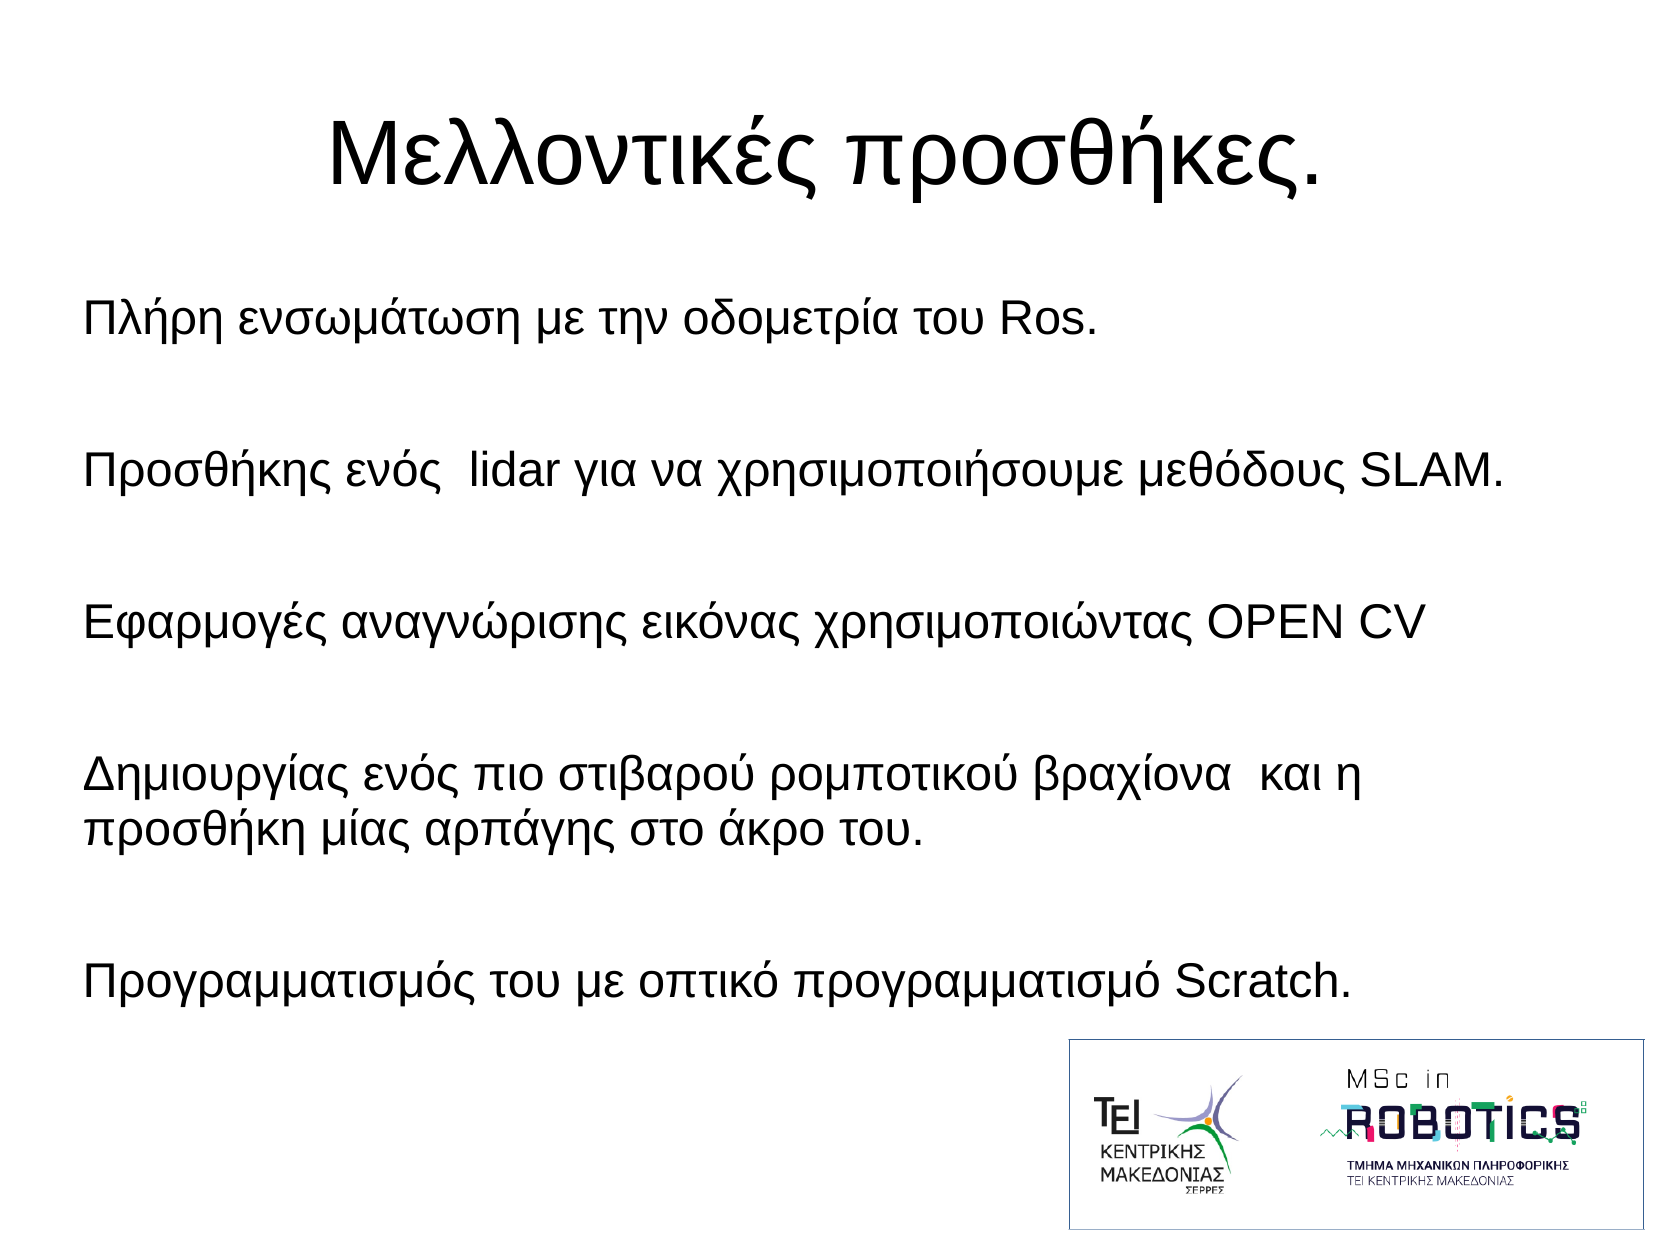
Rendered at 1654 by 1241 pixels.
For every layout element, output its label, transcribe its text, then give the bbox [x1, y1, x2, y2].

title Μελλοντικές προσθήκες. [82, 49, 1571, 257]
picture [1065, 1035, 1648, 1232]
list Πλήρη ενσωμάτωση με την οδομετρία του Ros. Προσθήκης ενός lidar για να χρησιμοποιήσουμε μεθόδους SLAM. Εφαρμογές αναγνώρισης εικόνας χρησιμοποιώντας OPEN CV Δημιουργίας ενός πιο στιβαρού ρομποτικού βραχίονα και η προσθήκη μίας αρπάγης στο άκρο του. Προγραμματισμός του με οπτικό προγραμματισμό Scratch. [82, 290, 1571, 1010]
